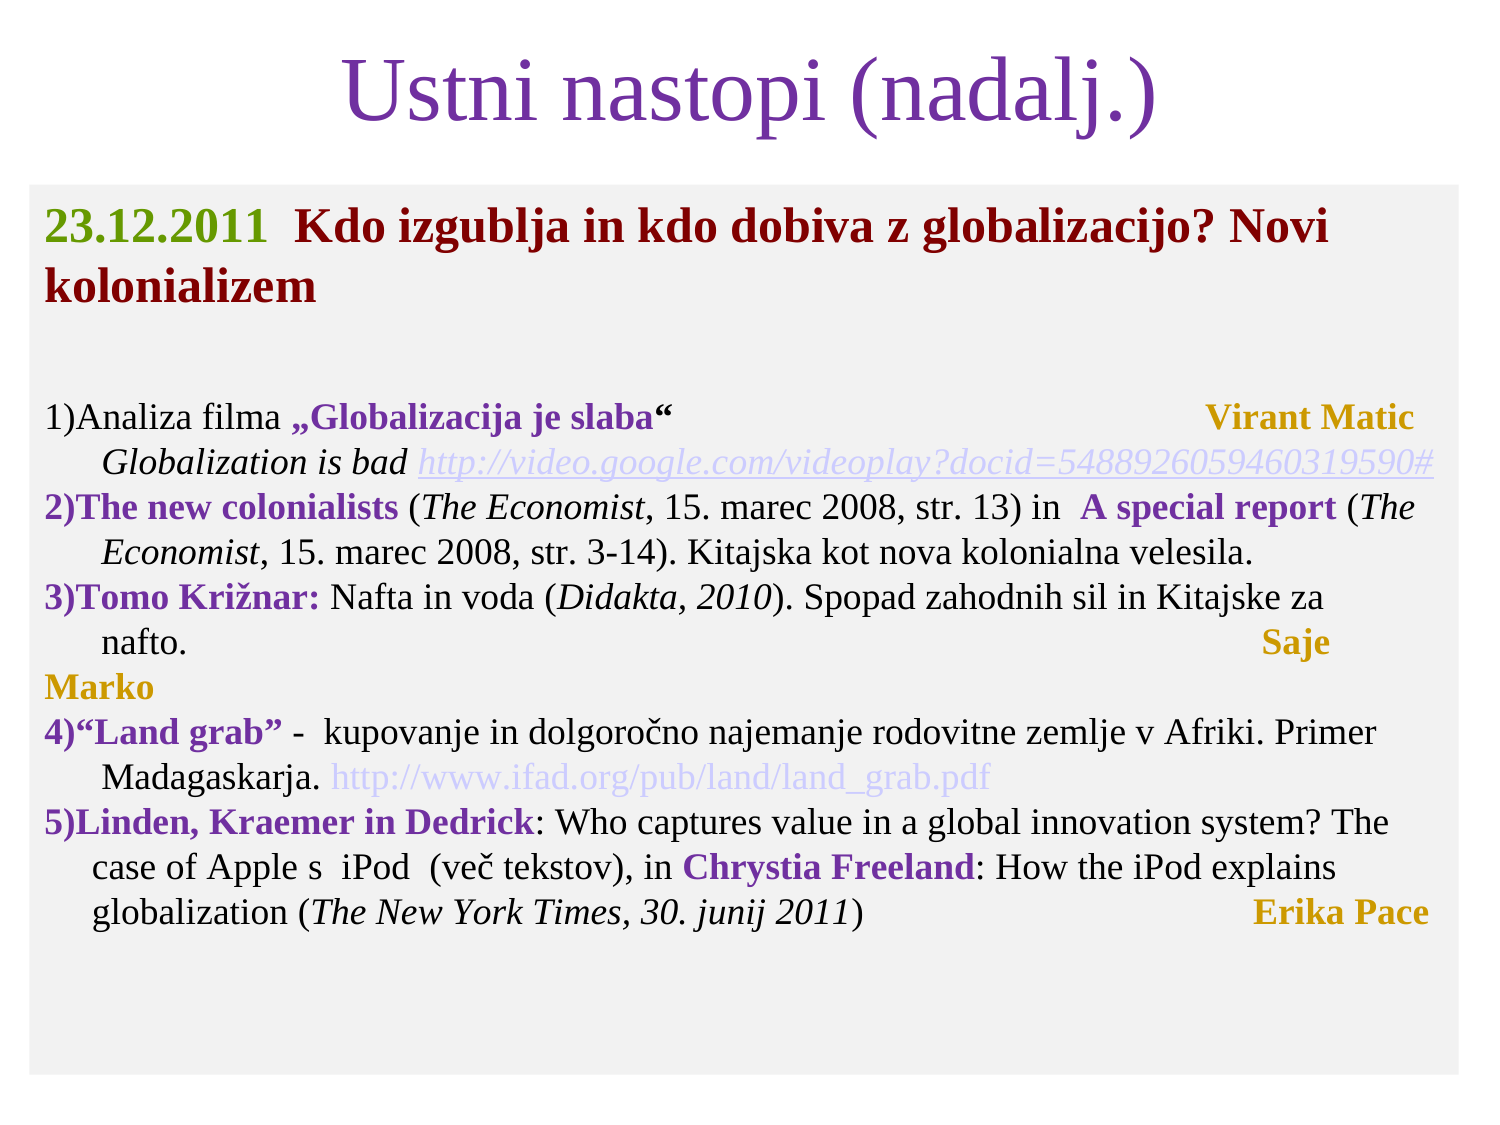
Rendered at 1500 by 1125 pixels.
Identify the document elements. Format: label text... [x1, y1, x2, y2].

list 23.12.2011 Kdo izgublja in kdo dobiva z globalizacijo? Novi kolonializem Analiza filma „Globalizacija je slaba“ Virant Matic Globalization is bad http://video.google.com/videoplay?docid=5488926059460319590# The new colonialists (The Economist, 15. marec 2008, str. 13) in A special report (The Economist, 15. marec 2008, str. 3-14). Kitajska kot nova kolonialna velesila. Tomo Križnar: Nafta in voda (Didakta, 2010). Spopad zahodnih sil in Kitajske za nafto. Saje Marko “Land grab” - kupovanje in dolgoročno najemanje rodovitne zemlje v Afriki. Primer Madagaskarja. http://www.ifad.org/pub/land/land_grab.pdf Linden, Kraemer in Dedrick: Who captures value in a global innovation system? The case of Apple s iPod (več tekstov), in Chrystia Freeland: How the iPod explains globalization (The New York Times, 30. junij 2011) Erika Pace [29, 184, 1459, 1075]
title Ustni nastopi (nadalj.) [112, 21, 1388, 147]
